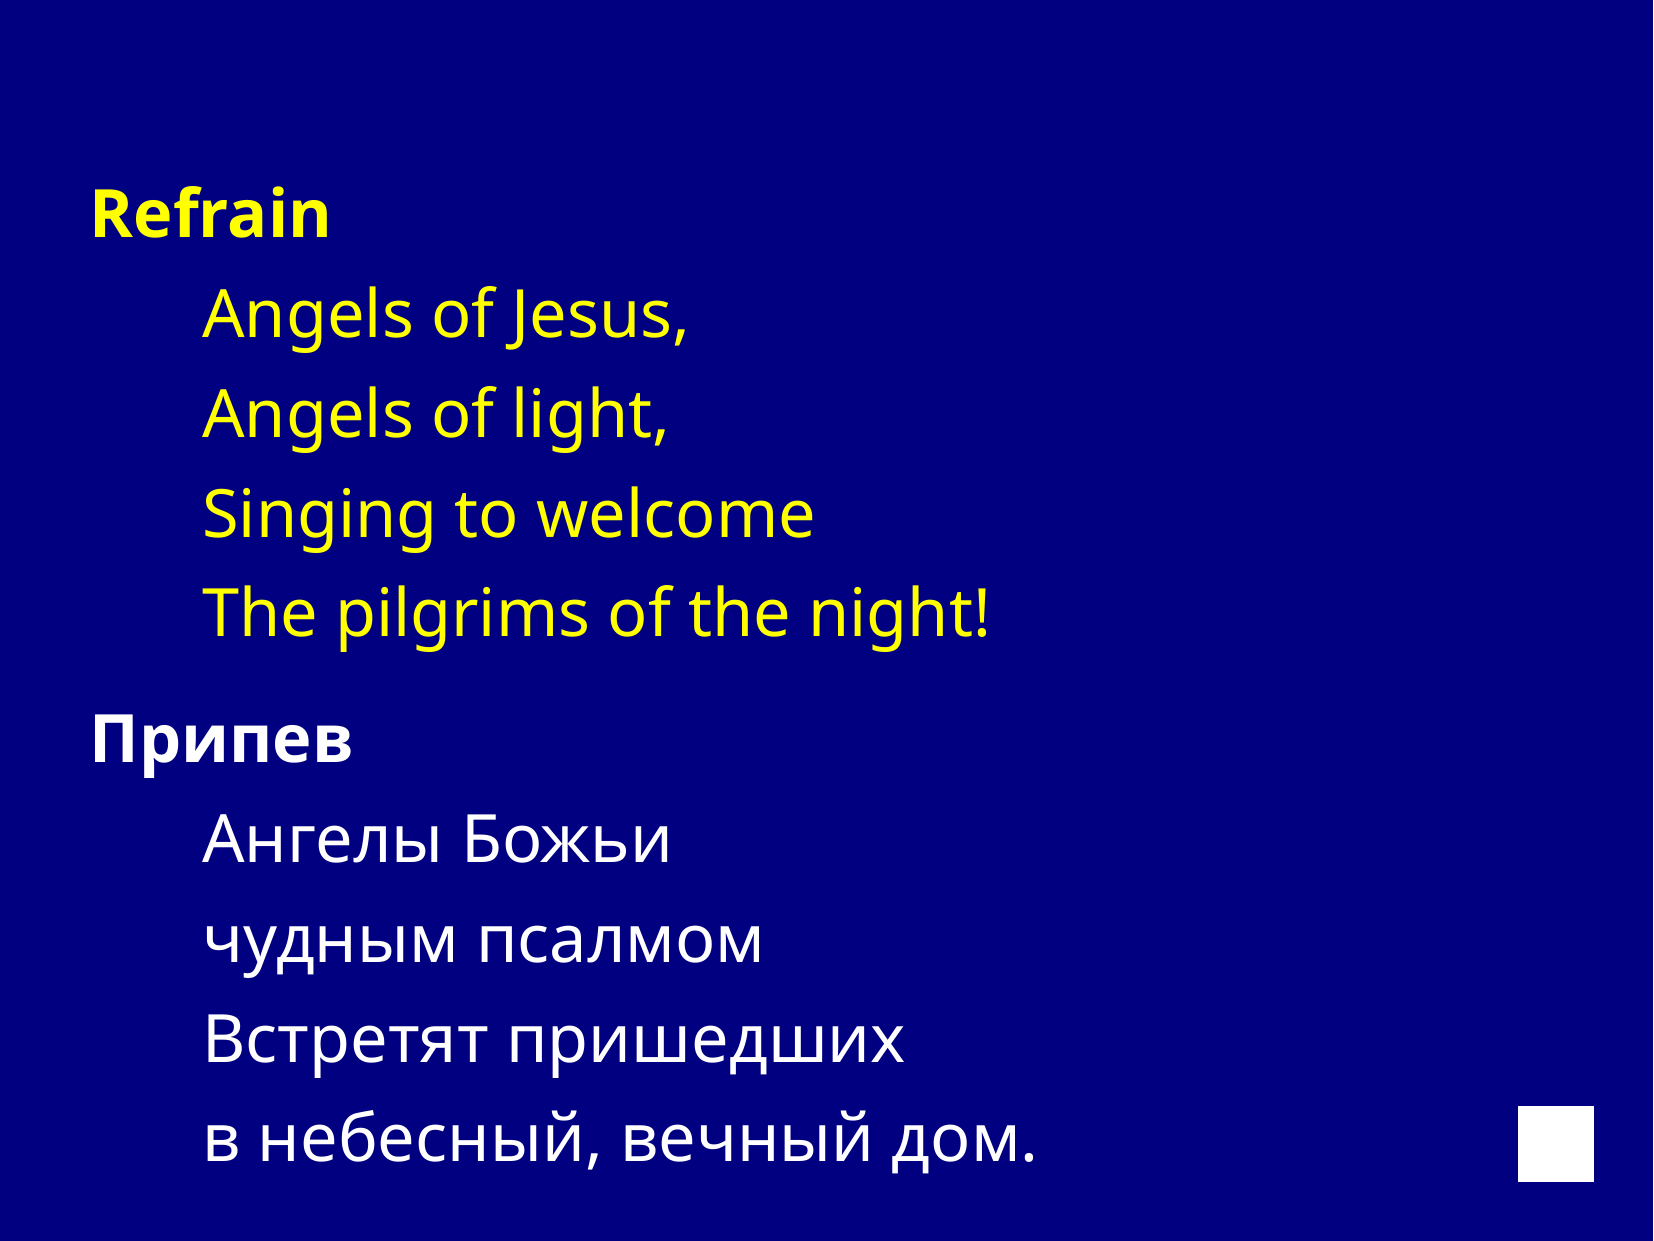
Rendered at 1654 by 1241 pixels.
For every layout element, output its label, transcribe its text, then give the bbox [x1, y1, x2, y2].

text_box Refrain Angels of Jesus, Angels of light, Singing to welcome The pilgrims of the night! [75, 150, 1576, 638]
text_box Припев Ангелы Божьи чудным псалмом Встретят пришедших в небесный, вечный дом. [75, 675, 1576, 1163]
text_box [1518, 1106, 1594, 1182]
